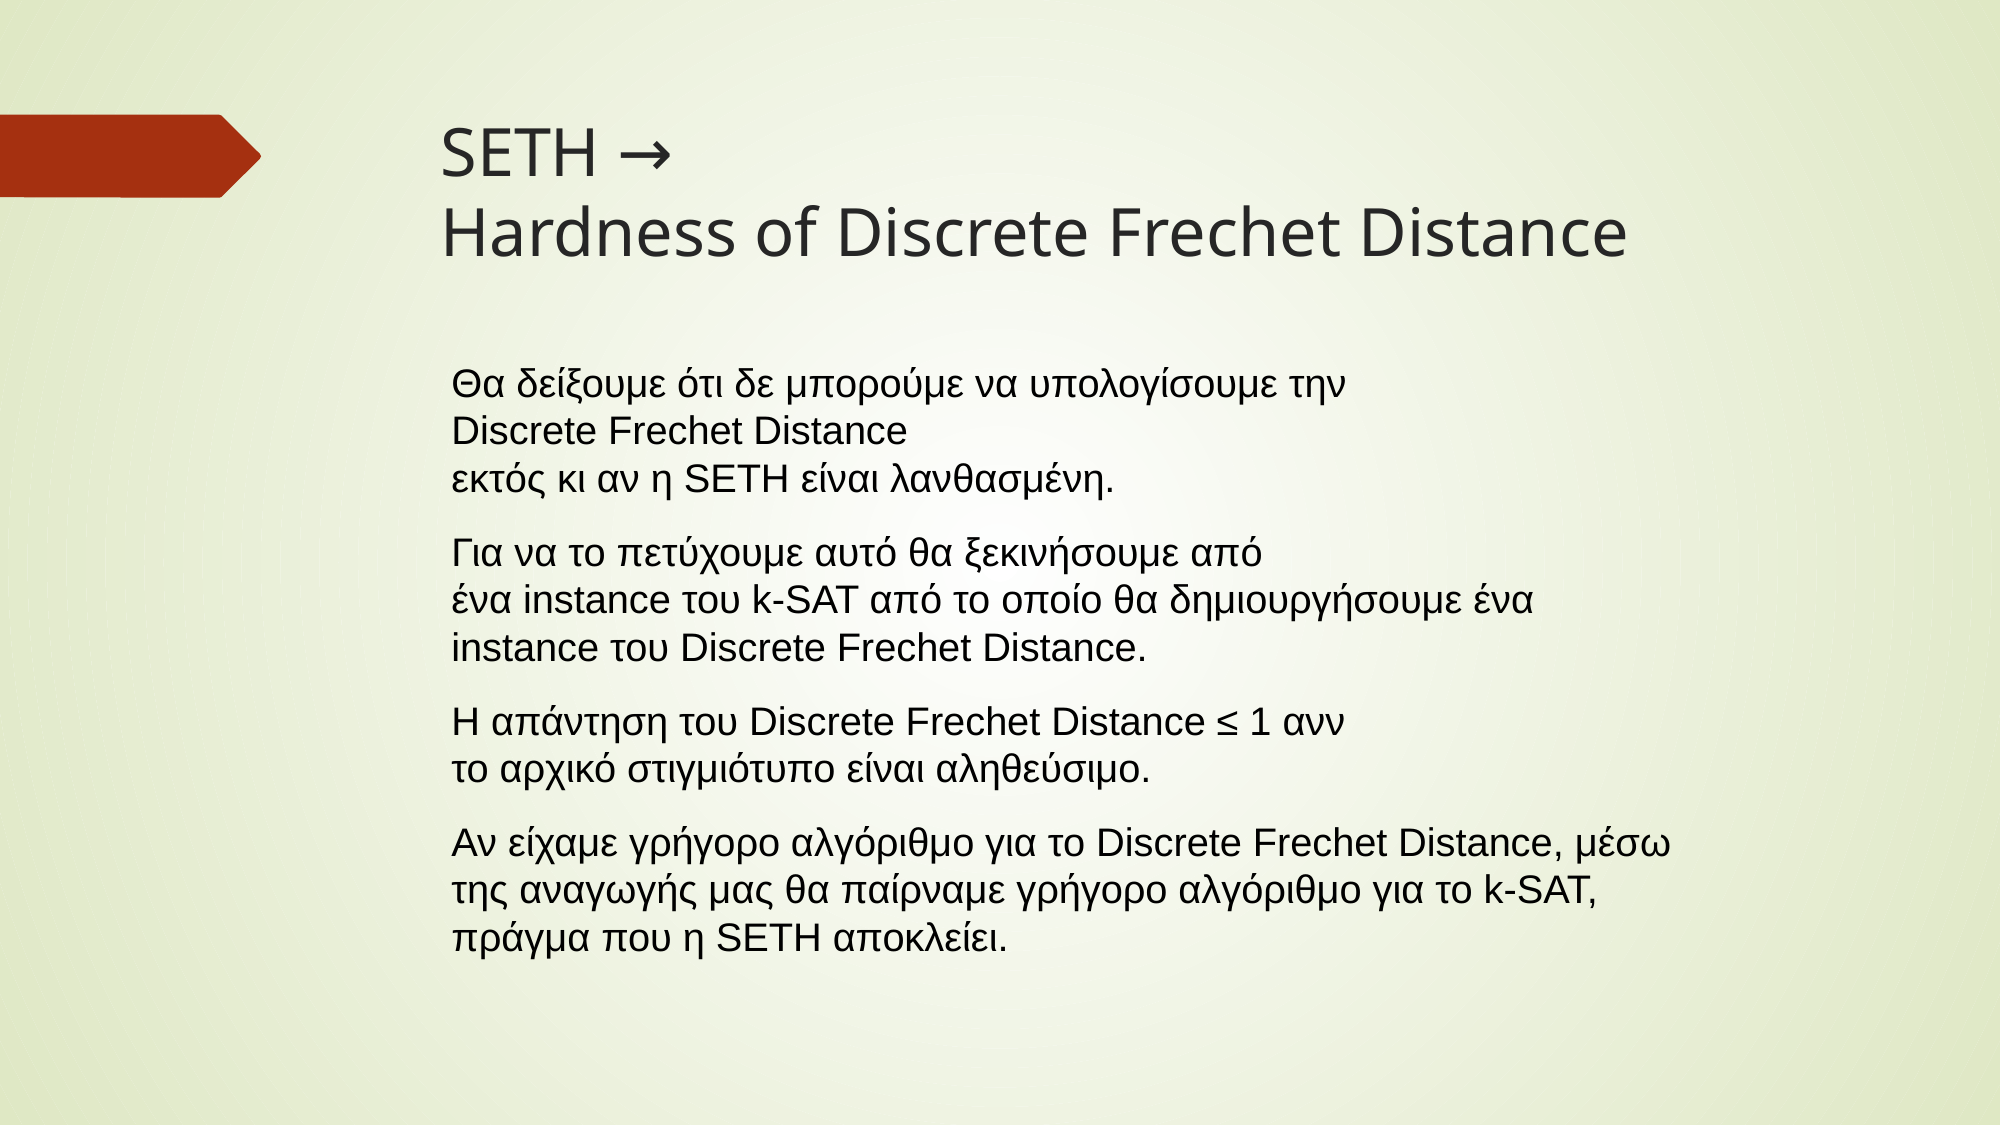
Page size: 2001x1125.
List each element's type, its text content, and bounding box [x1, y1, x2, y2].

list Θα δείξουμε ότι δε μπορούμε να υπολογίσουμε την Discrete Frechet Distance εκτός κι αν η SETH είναι λανθασμένη. Για να το πετύχουμε αυτό θα ξεκινήσουμε από ένα instance του k-SAT από το οποίο θα δημιουργήσουμε ένα instance του Discrete Frechet Distance. Η απάντηση του Discrete Frechet Distance ≤ 1 ανν το αρχικό στιγμιότυπο είναι αληθεύσιμο. Αν είχαμε γρήγορο αλγόριθμο για το Discrete Frechet Distance, μέσω της αναγωγής μας θα παίρναμε γρήγορο αλγόριθμο για το k-SAT, πράγμα που η SETH αποκλείει. [436, 350, 1701, 970]
title SETH → Hardness of Discrete Frechet Distance [425, 102, 1888, 313]
